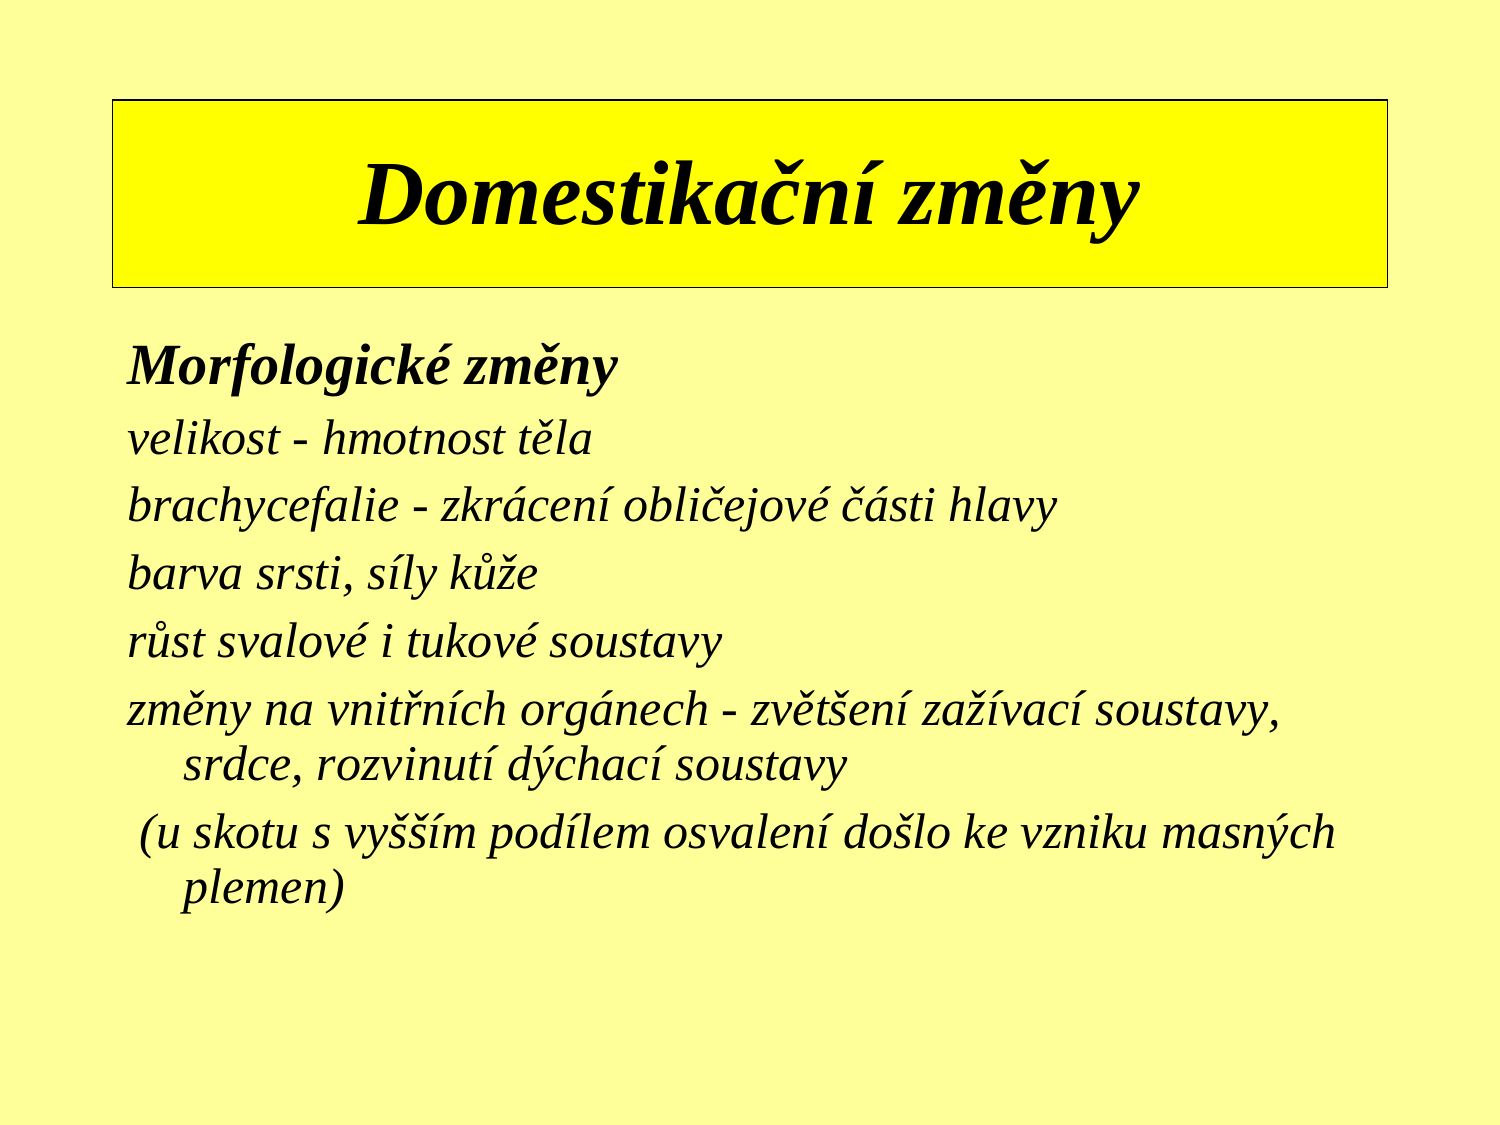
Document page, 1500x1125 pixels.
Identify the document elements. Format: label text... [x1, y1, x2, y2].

list Morfologické změny velikost - hmotnost těla brachycefalie - zkrácení obličejové části hlavy barva srsti, síly kůže růst svalové i tukové soustavy změny na vnitřních orgánech - zvětšení zažívací soustavy, srdce, rozvinutí dýchací soustavy (u skotu s vyšším podílem osvalení došlo ke vzniku masných plemen) [112, 324, 1388, 1038]
title Domestikační změny [112, 99, 1388, 288]
